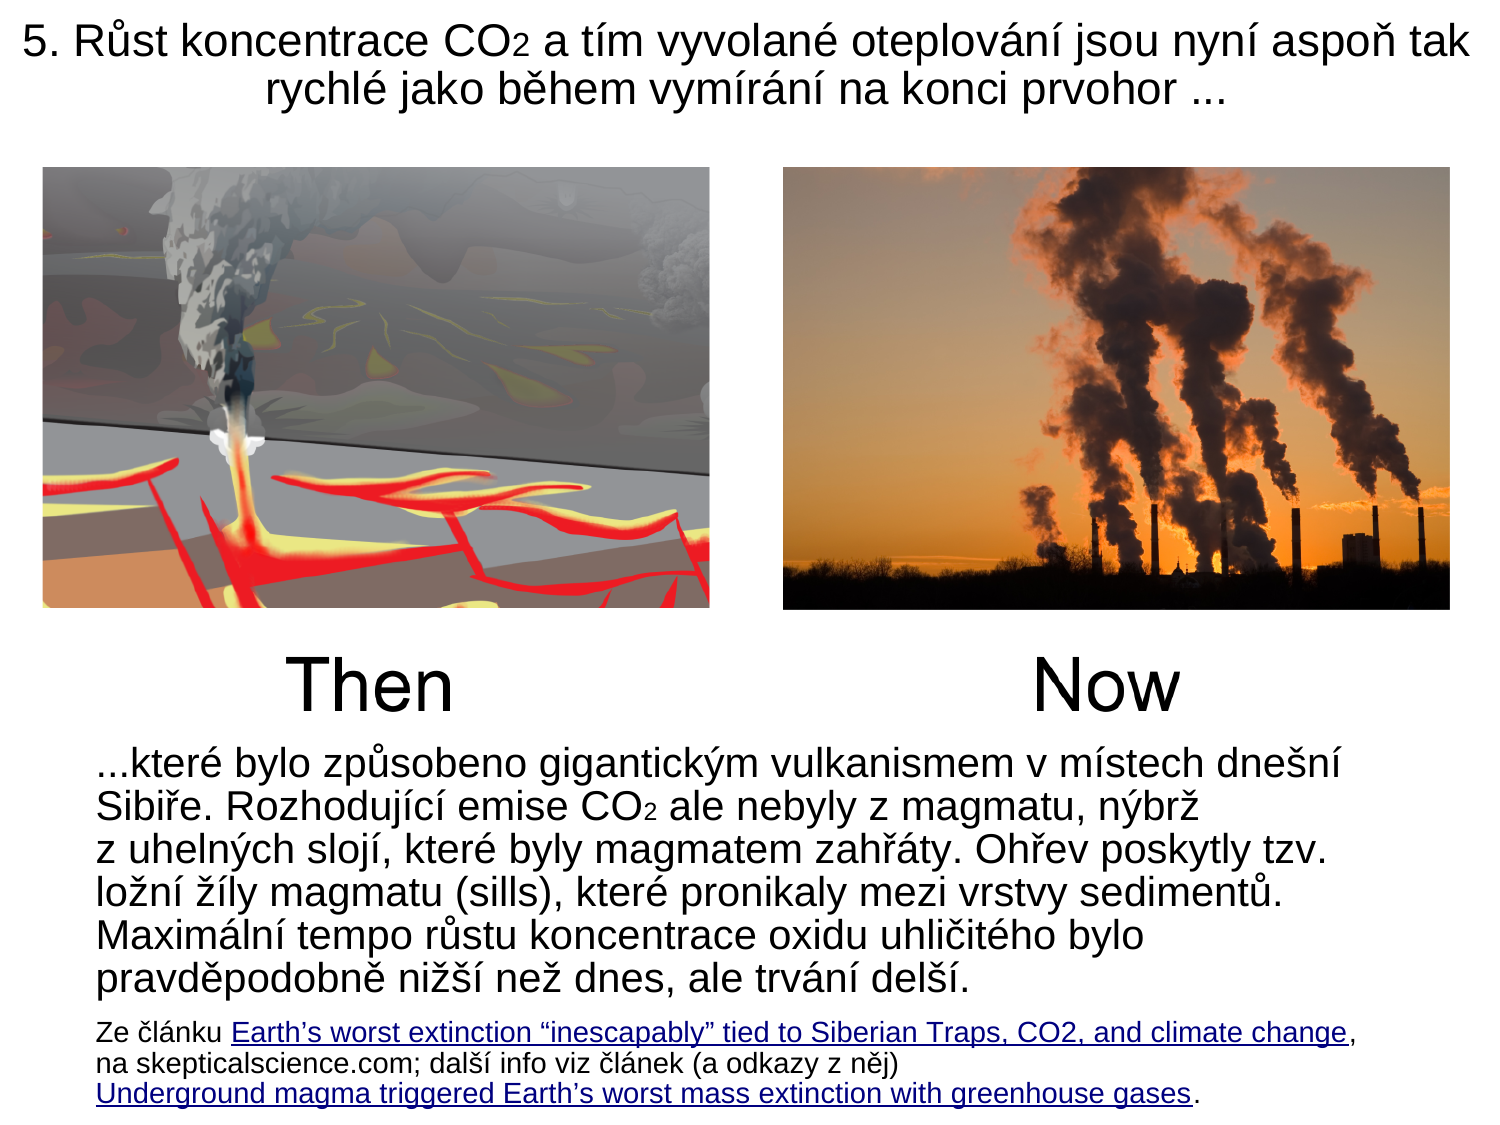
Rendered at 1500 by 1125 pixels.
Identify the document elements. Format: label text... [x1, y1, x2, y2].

title 5. Růst koncentrace CO2 a tím vyvolané oteplování jsou nyní aspoň tak rychlé jako během vymírání na konci prvohor ... [5, 16, 1489, 116]
picture [0, 138, 1498, 743]
list ...které bylo způsobeno gigantickým vulkanismem v místech dnešní Sibiře. Rozhodující emise CO2 ale nebyly z magmatu, nýbrž z uhelných slojí, které byly magmatem zahřáty. Ohřev poskytly tzv. ložní žíly magmatu (sills), které pronikaly mezi vrstvy sedimentů. Maximální tempo růstu koncentrace oxidu uhličitého bylo pravděpodobně nižší než dnes, ale trvání delší. Ze článku Earth’s worst extinction “inescapably” tied to Siberian Traps, CO2, and climate change, na skepticalscience.com; další info viz článek (a odkazy z něj) Underground magma triggered Earth’s worst mass extinction with greenhouse gases. [39, 743, 1381, 1115]
